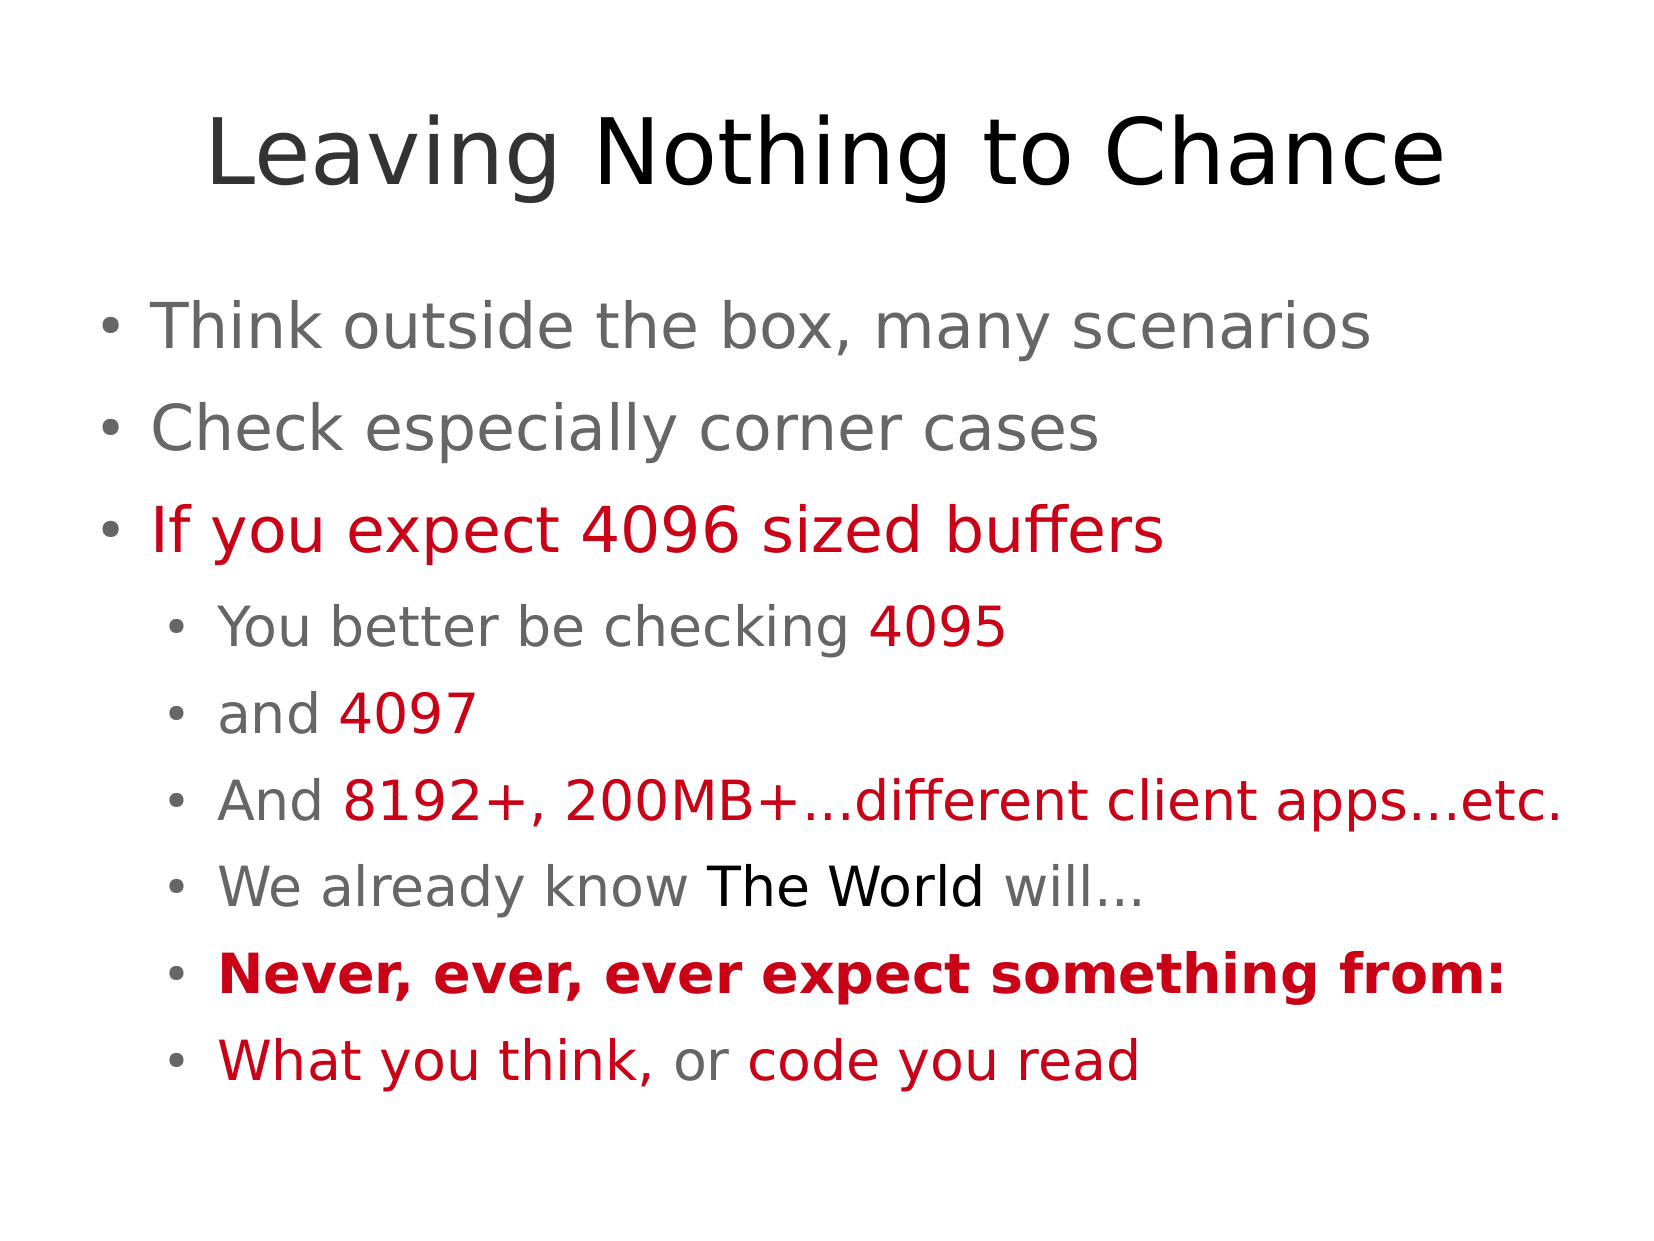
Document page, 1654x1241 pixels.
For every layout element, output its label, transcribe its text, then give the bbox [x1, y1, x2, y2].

list Think outside the box, many scenarios Check especially corner cases If you expect 4096 sized buffers You better be checking 4095 and 4097 And 8192+, 200MB+...different client apps...etc. We already know The World will... Never, ever, ever expect something from: What you think, or code you read [82, 290, 1571, 1109]
title Leaving Nothing to Chance [82, 56, 1571, 250]
